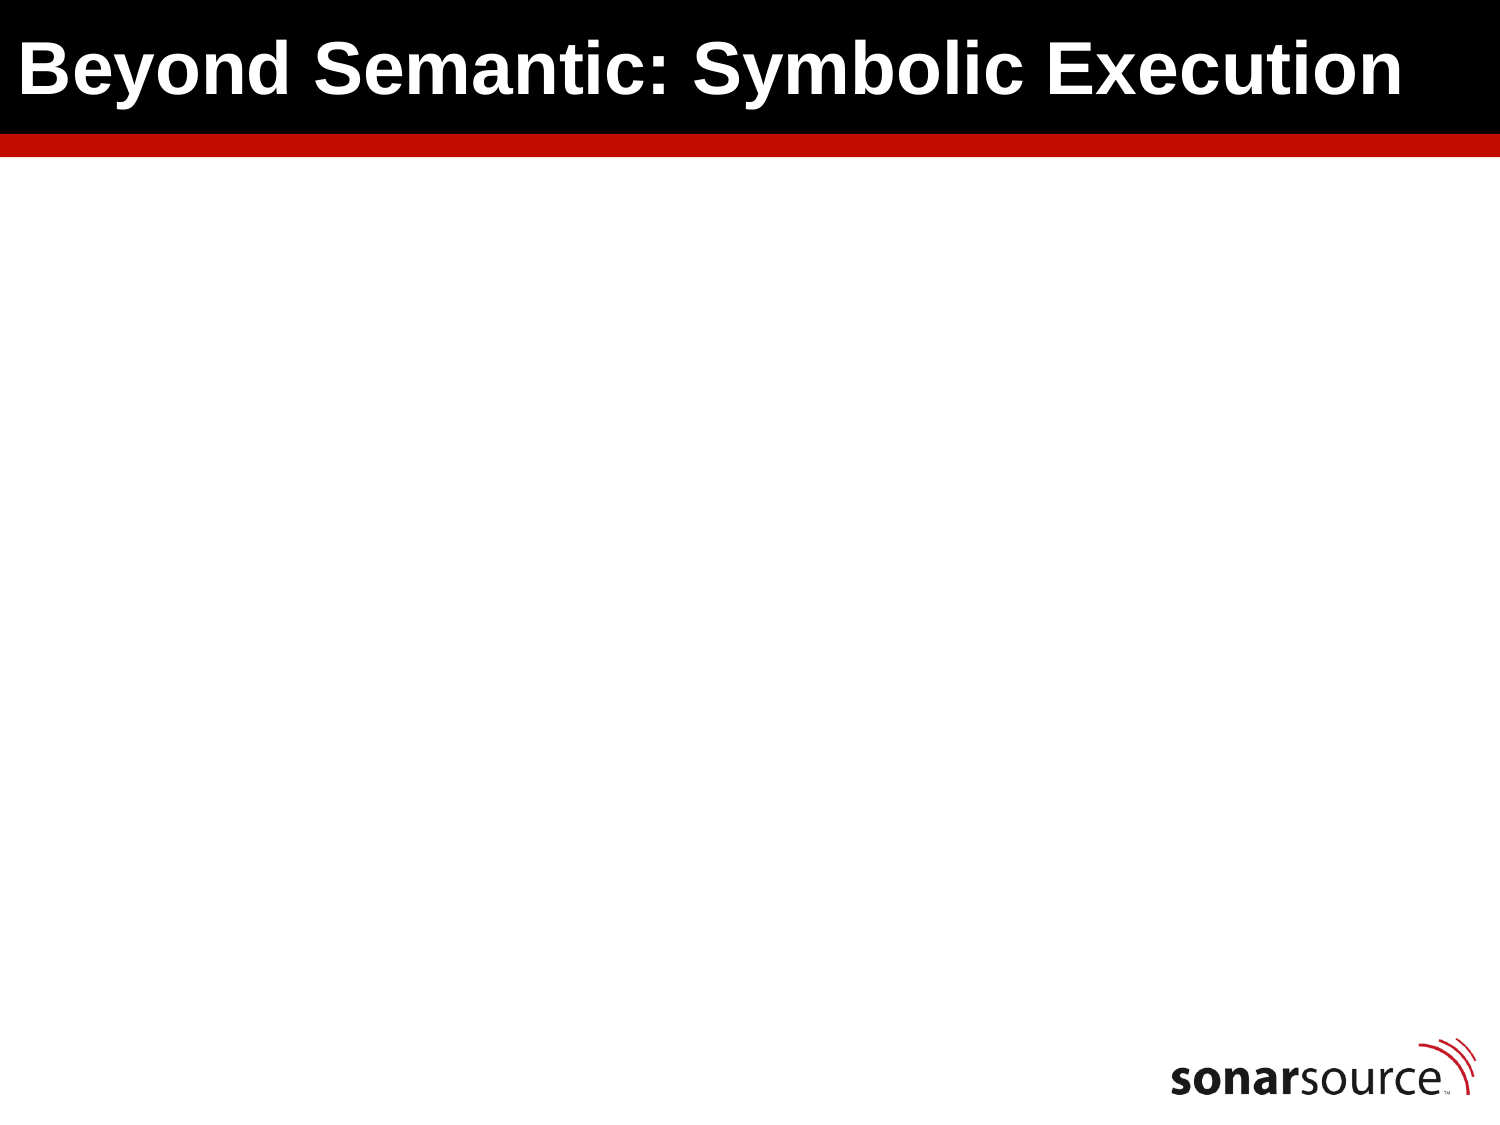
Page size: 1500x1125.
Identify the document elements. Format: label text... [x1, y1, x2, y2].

picture [1167, 1033, 1480, 1099]
text_box Beyond Semantic: Symbolic Execution [18, 6, 1465, 123]
